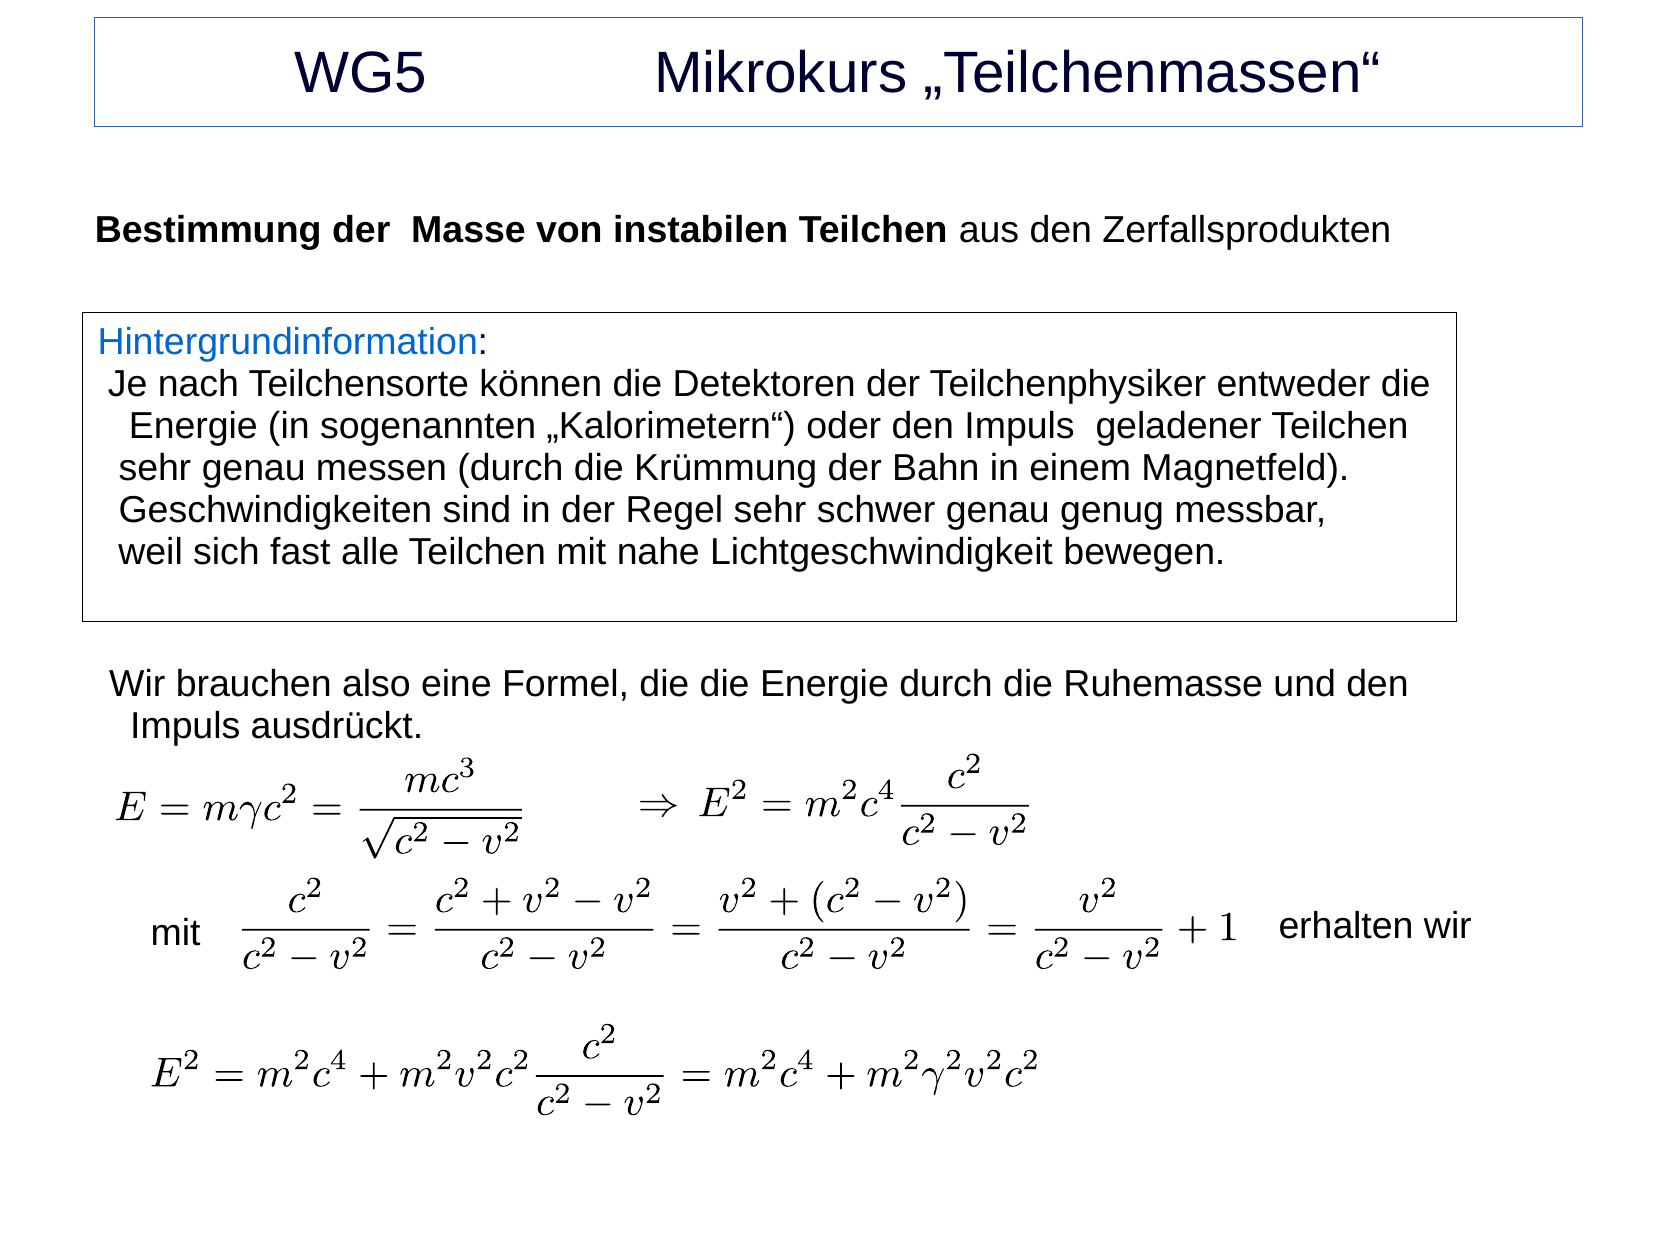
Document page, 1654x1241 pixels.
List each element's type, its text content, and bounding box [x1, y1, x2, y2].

text_box [113, 757, 522, 859]
text_box [637, 753, 1029, 849]
text_box erhalten wir [1263, 897, 1487, 955]
text_box Bestimmung der Masse von instabilen Teilchen aus den Zerfallsprodukten [59, 200, 1654, 266]
text_box Wir brauchen also eine Formel, die die Energie durch die Ruhemasse und den Impuls ausdrückt. [94, 655, 1424, 755]
text_box [241, 877, 1239, 973]
text_box Hintergrundinformation: Je nach Teilchensorte können die Detektoren der Teilchenphysiker entweder die Energie (in sogenannten „Kalorimetern“) oder den Impuls geladener Teilchen sehr genau messen (durch die Krümmung der Bahn in einem Magnetfeld). Geschwindigkeiten sind in der Regel sehr schwer genau genug messbar, weil sich fast alle Teilchen mit nahe Lichtgeschwindigkeit bewegen. [82, 312, 1456, 622]
text_box [149, 1023, 1039, 1119]
title WG5 Mikrokurs „Teilchenmassen“ [94, 17, 1583, 127]
text_box mit [135, 903, 216, 961]
